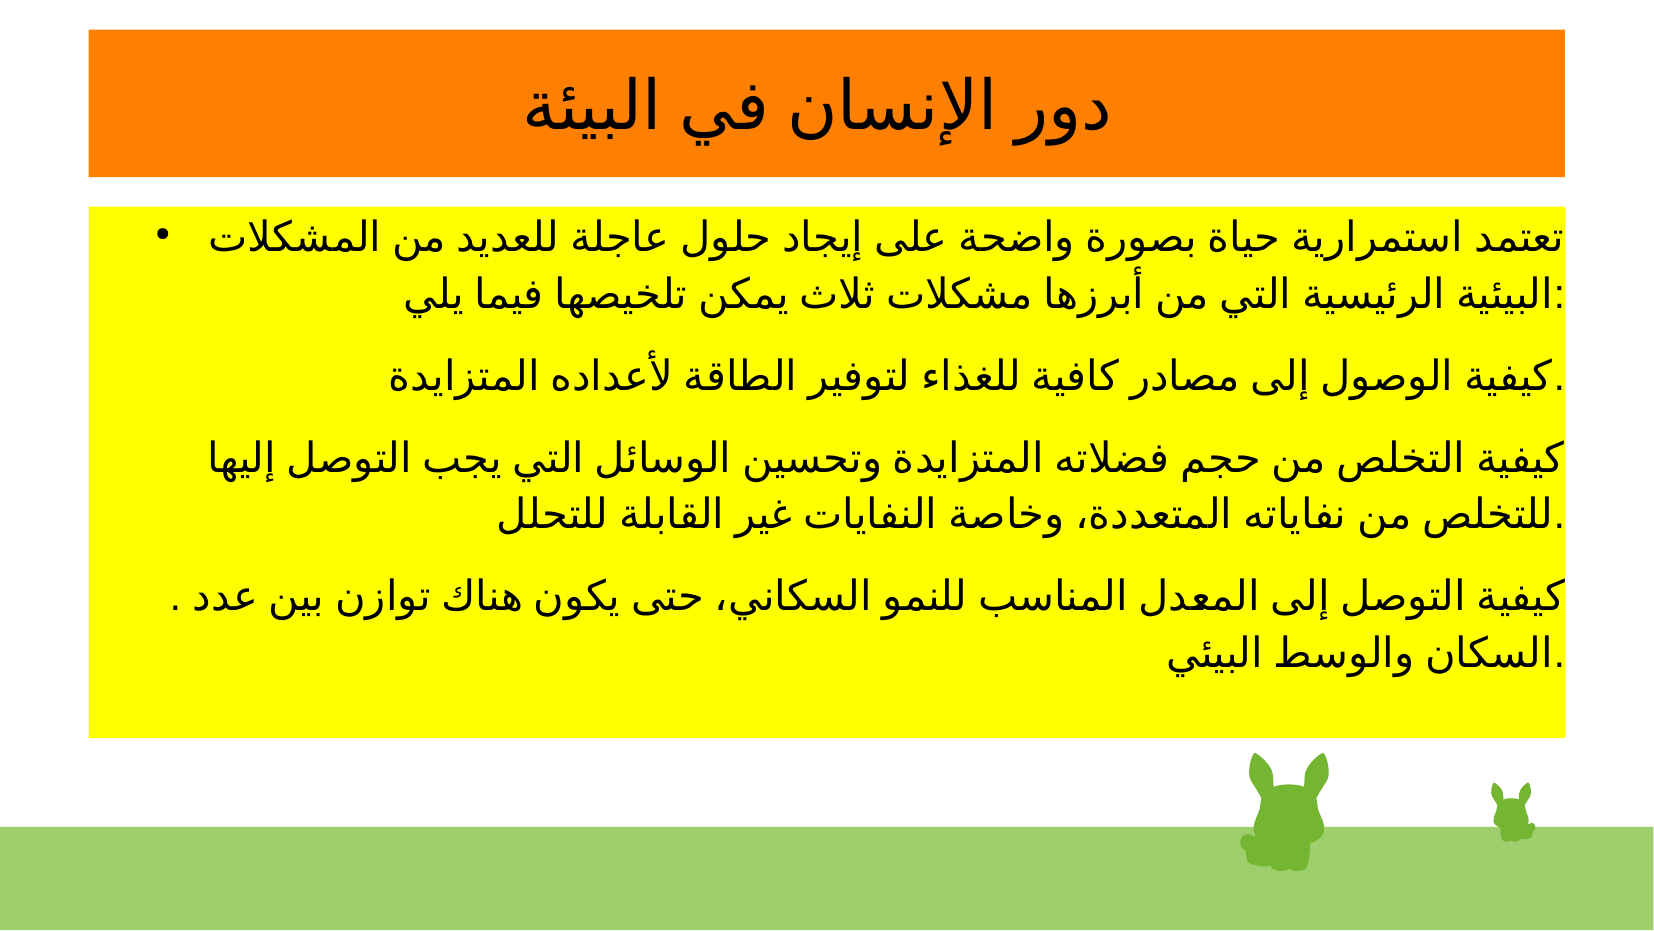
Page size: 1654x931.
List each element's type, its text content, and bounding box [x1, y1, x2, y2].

title دور الإنسان في البيئة [88, 29, 1565, 178]
list تعتمد استمرارية حياة بصورة واضحة على إيجاد حلول عاجلة للعديد من المشكلات البيئية الرئيسية التي من أبرزها مشكلات ثلاث يمكن تلخيصها فيما يلي: كيفية الوصول إلى مصادر كافية للغذاء لتوفير الطاقة لأعداده المتزايدة. كيفية التخلص من حجم فضلاته المتزايدة وتحسين الوسائل التي يجب التوصل إليها للتخلص من نفاياته المتعددة، وخاصة النفايات غير القابلة للتحلل. . كيفية التوصل إلى المعدل المناسب للنمو السكاني، حتى يكون هناك توازن بين عدد السكان والوسط البيئي. [88, 206, 1565, 739]
